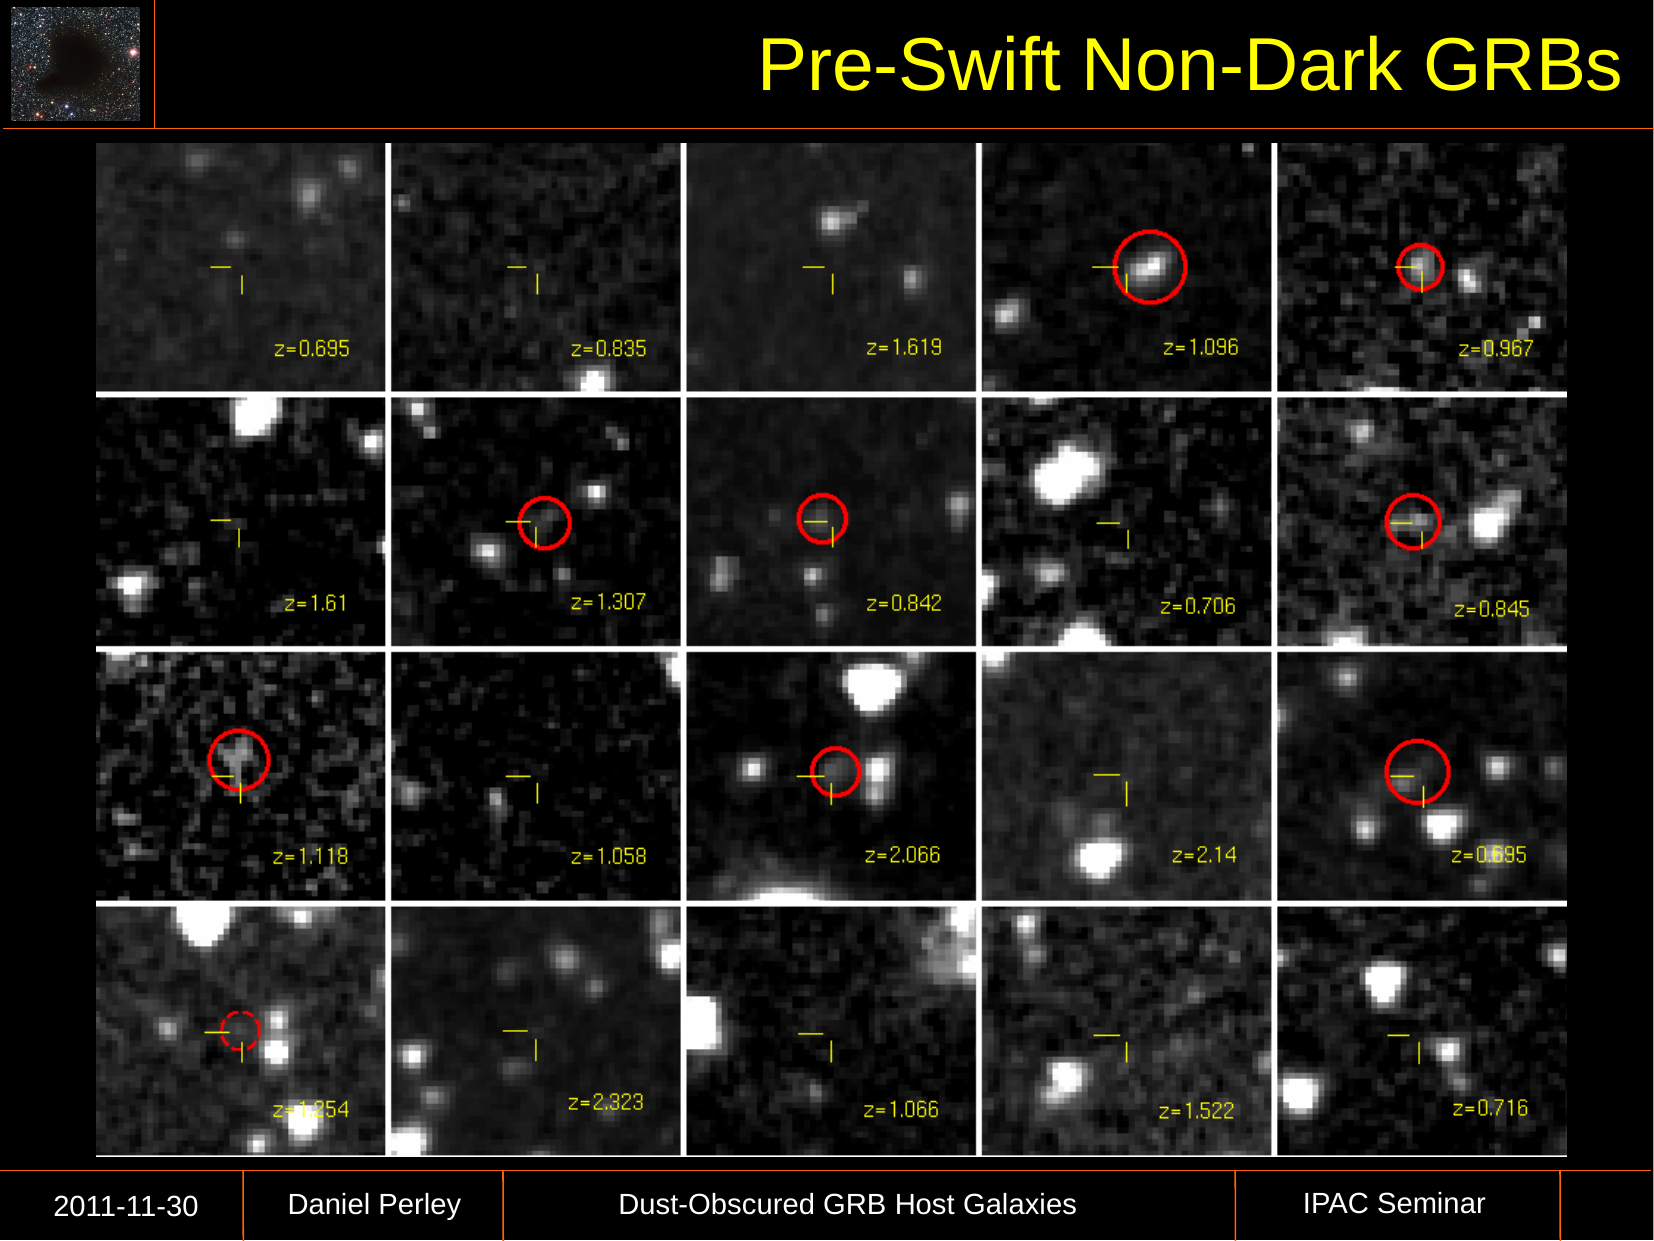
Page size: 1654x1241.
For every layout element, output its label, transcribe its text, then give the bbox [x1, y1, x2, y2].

title Pre-Swift Non-Dark GRBs [594, 21, 1624, 108]
picture [96, 143, 1567, 1157]
picture [11, 7, 140, 121]
